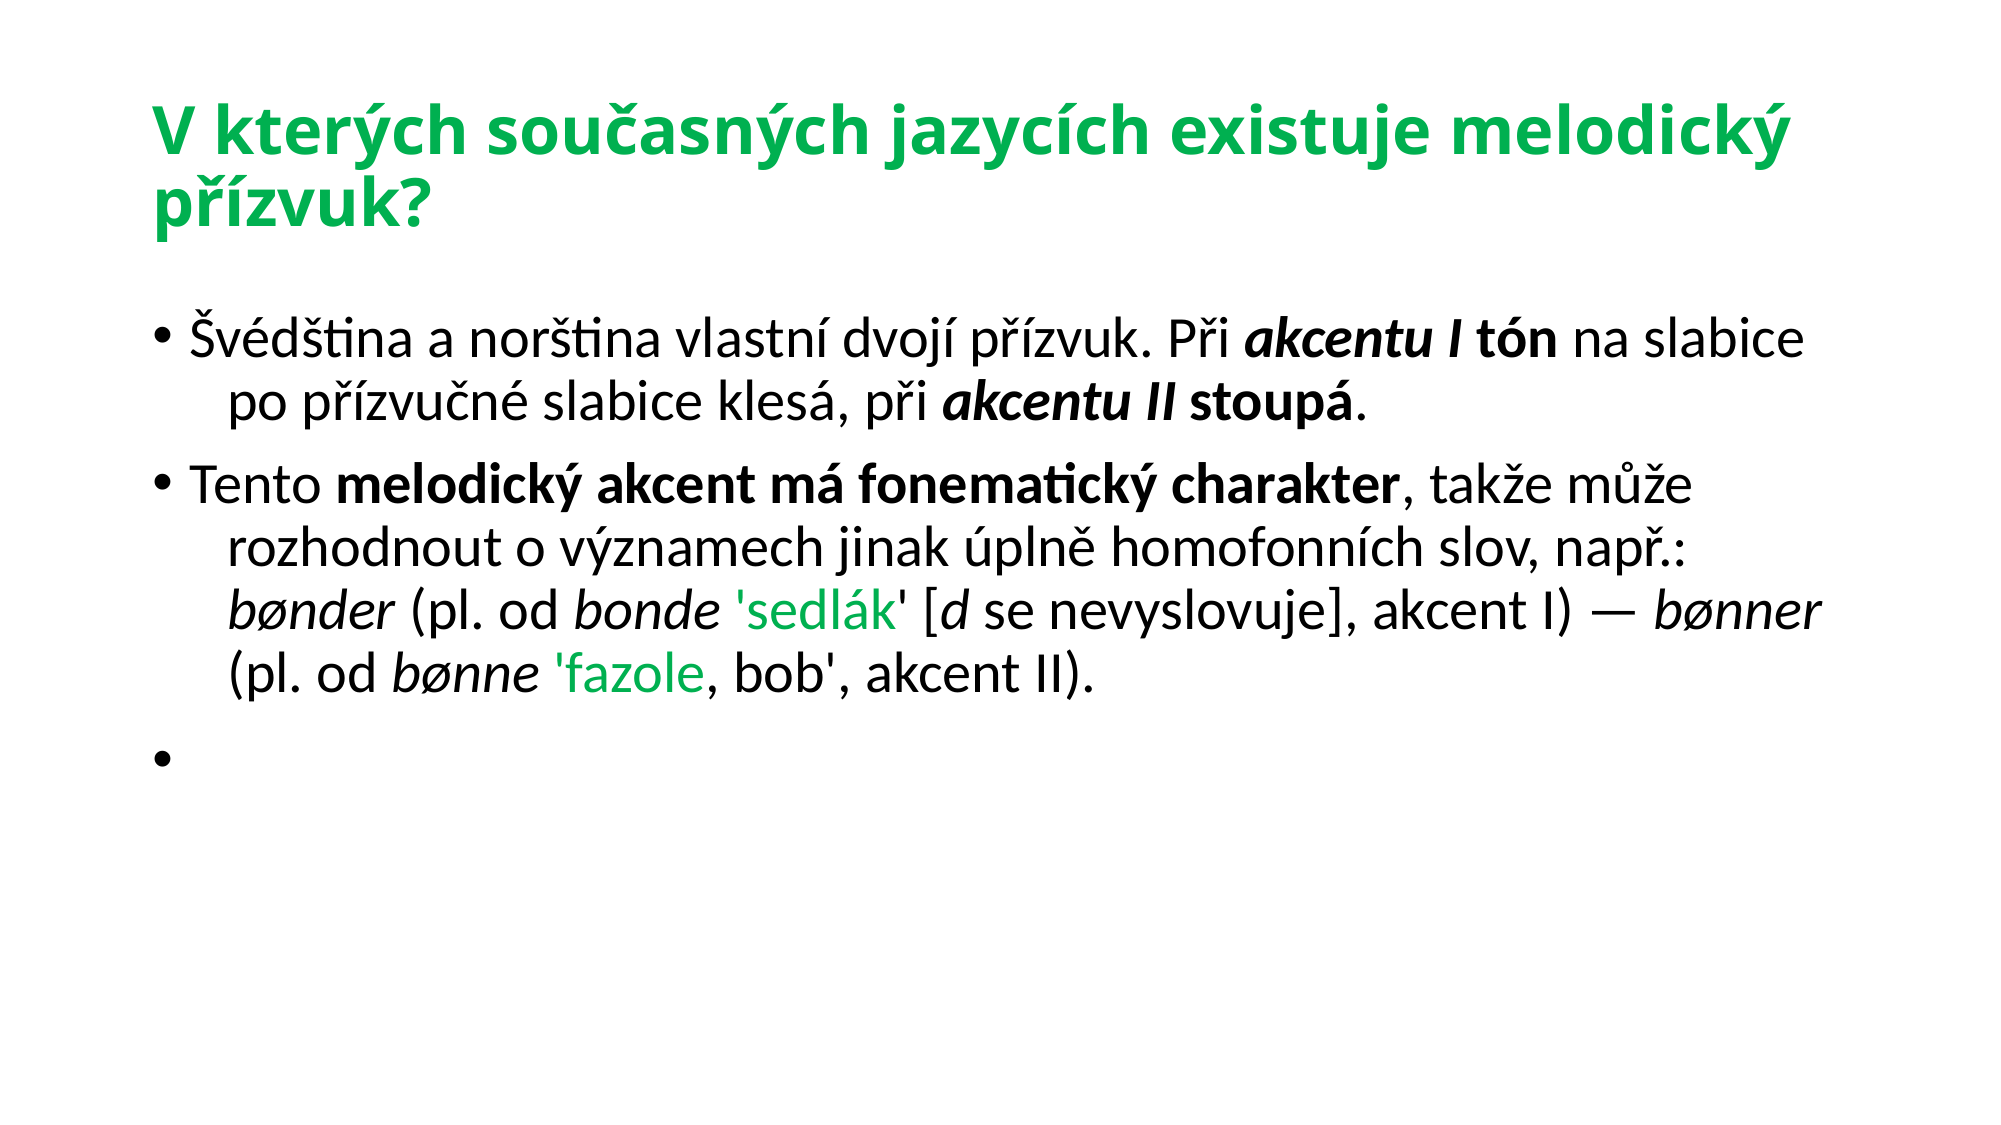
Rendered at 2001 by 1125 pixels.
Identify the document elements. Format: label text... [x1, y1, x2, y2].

title V kterých současných jazycích existuje melodický přízvuk? [137, 59, 1863, 278]
list Švédština a norština vlastní dvojí přízvuk. Při akcentu I tón na slabice po přízvučné slabice klesá, při akcentu II stoupá. Tento melodický akcent má fonematický charakter, takže může rozhodnout o významech jinak úplně homofonních slov, např.: bønder (pl. od bonde 'sedlák' [d se nevyslovuje], akcent I) — bønner (pl. od bønne 'fazole, bob', akcent II). [137, 299, 1863, 1014]
